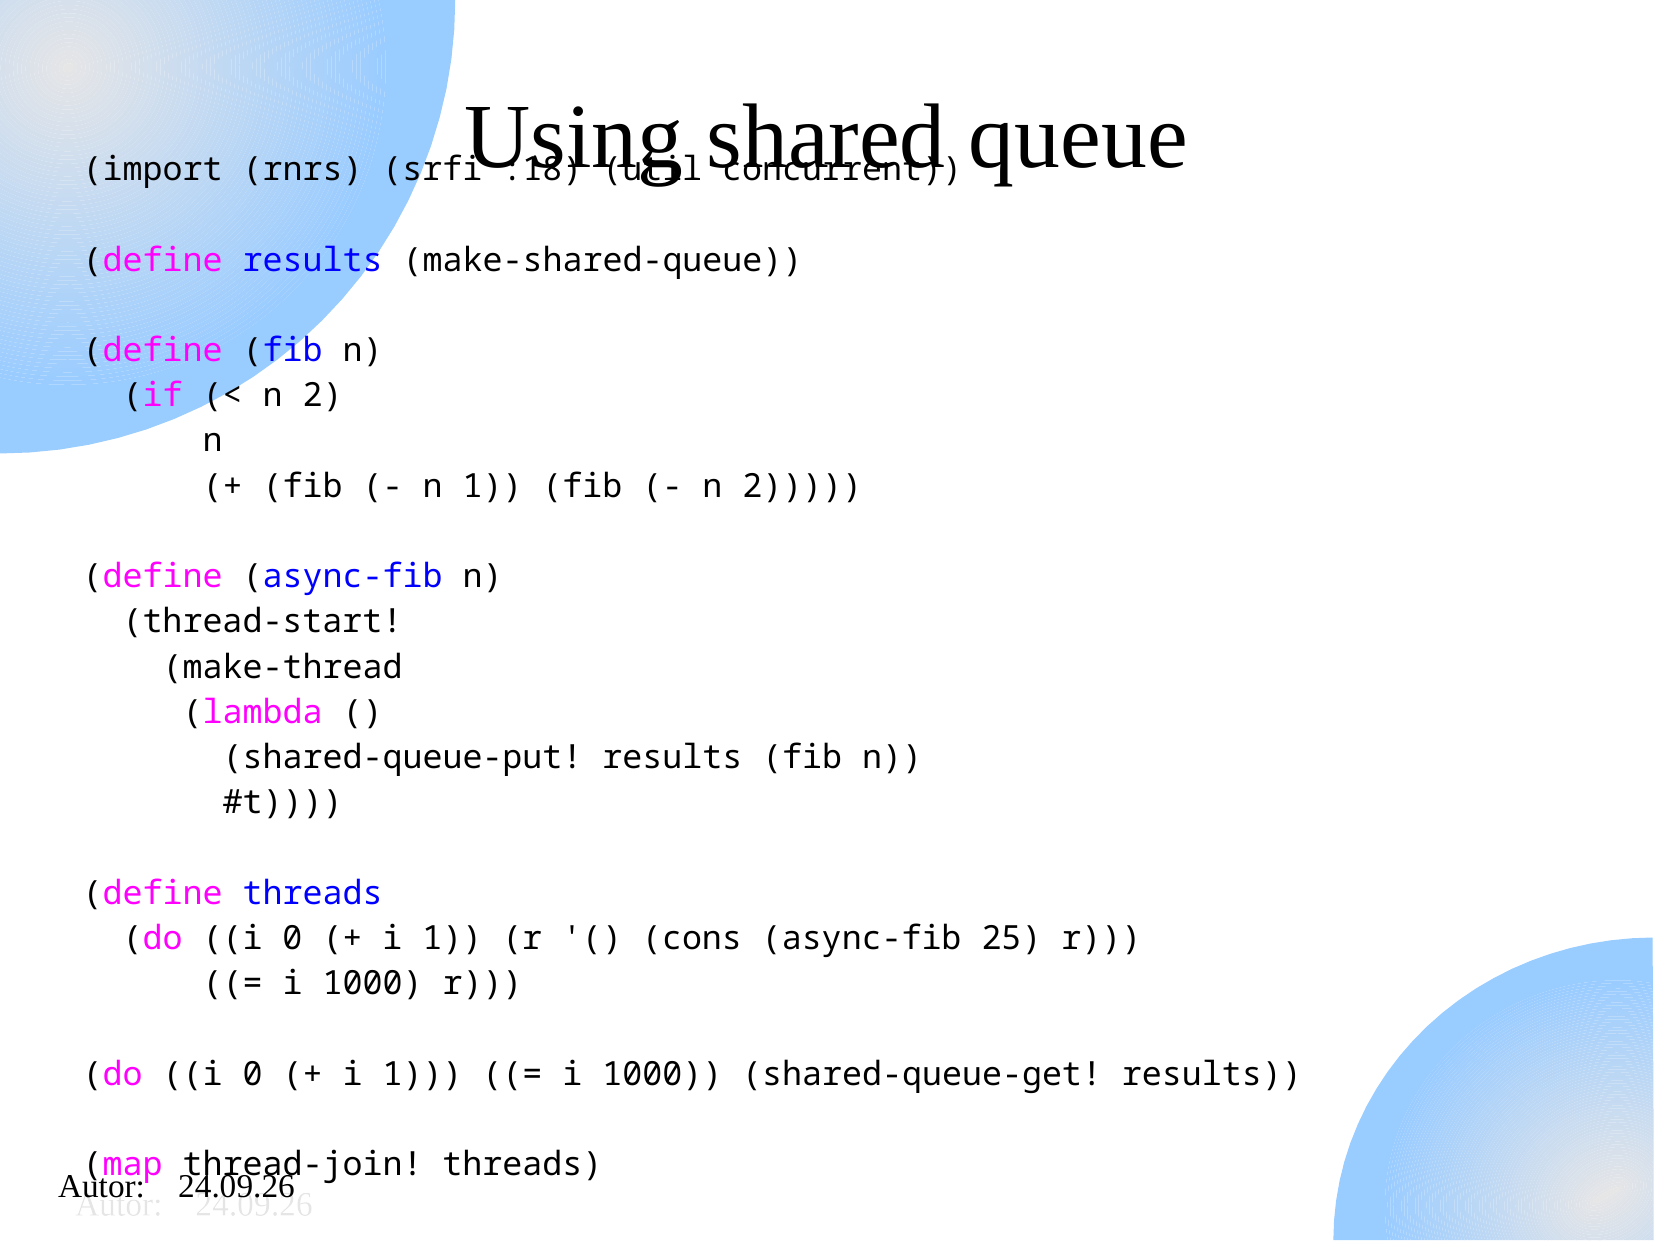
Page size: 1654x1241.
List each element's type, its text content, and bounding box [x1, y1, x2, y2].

title Using shared queue [82, 49, 1571, 177]
subtitle (import (rnrs) (srfi :18) (util concurrent)) (define results (make-shared-queue)) (define (fib n) (if (< n 2) n (+ (fib (- n 1)) (fib (- n 2))))) (define (async-fib n) (thread-start! (make-thread (lambda () (shared-queue-put! results (fib n)) #t)))) (define threads (do ((i 0 (+ i 1)) (r '() (cons (async-fib 25) r))) ((= i 1000) r))) (do ((i 0 (+ i 1))) ((= i 1000)) (shared-queue-get! results)) (map thread-join! threads) [82, 177, 1571, 1154]
